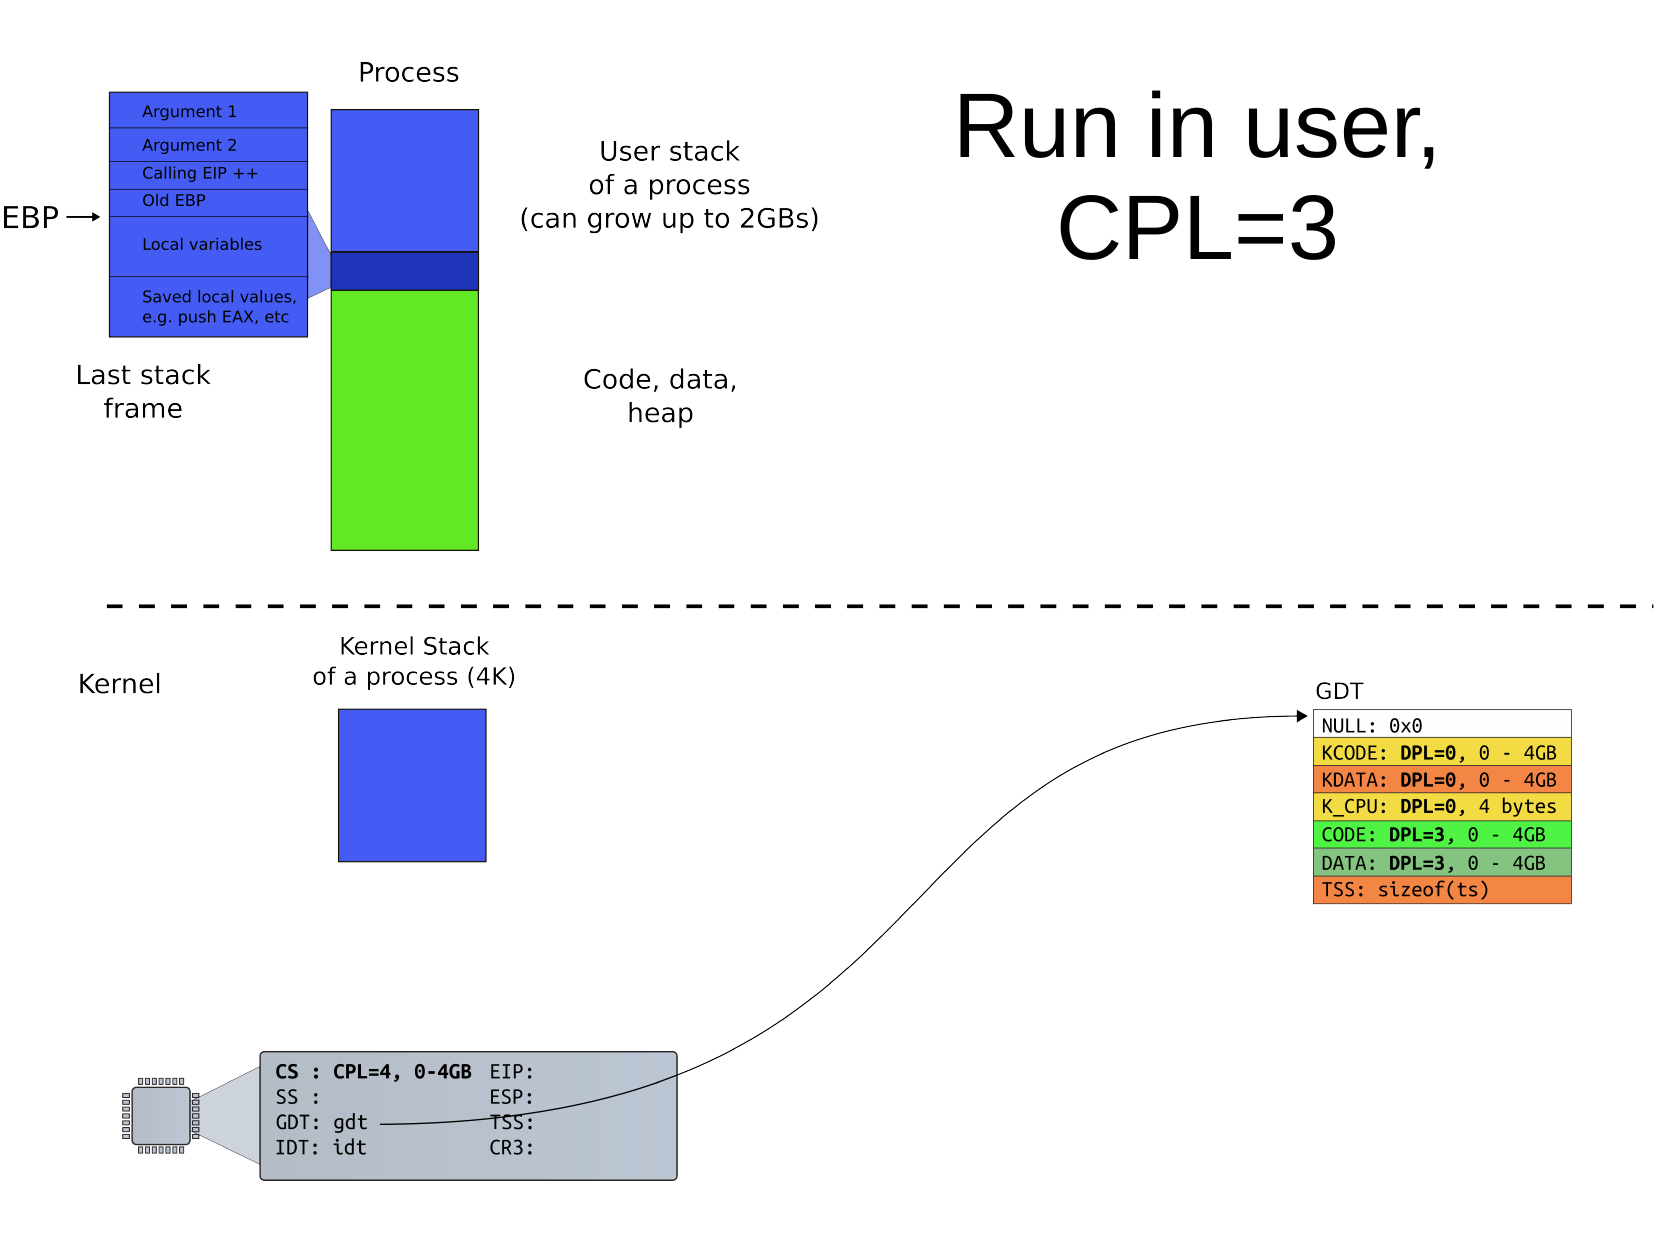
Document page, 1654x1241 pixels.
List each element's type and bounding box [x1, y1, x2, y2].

picture [4, 62, 1654, 1181]
